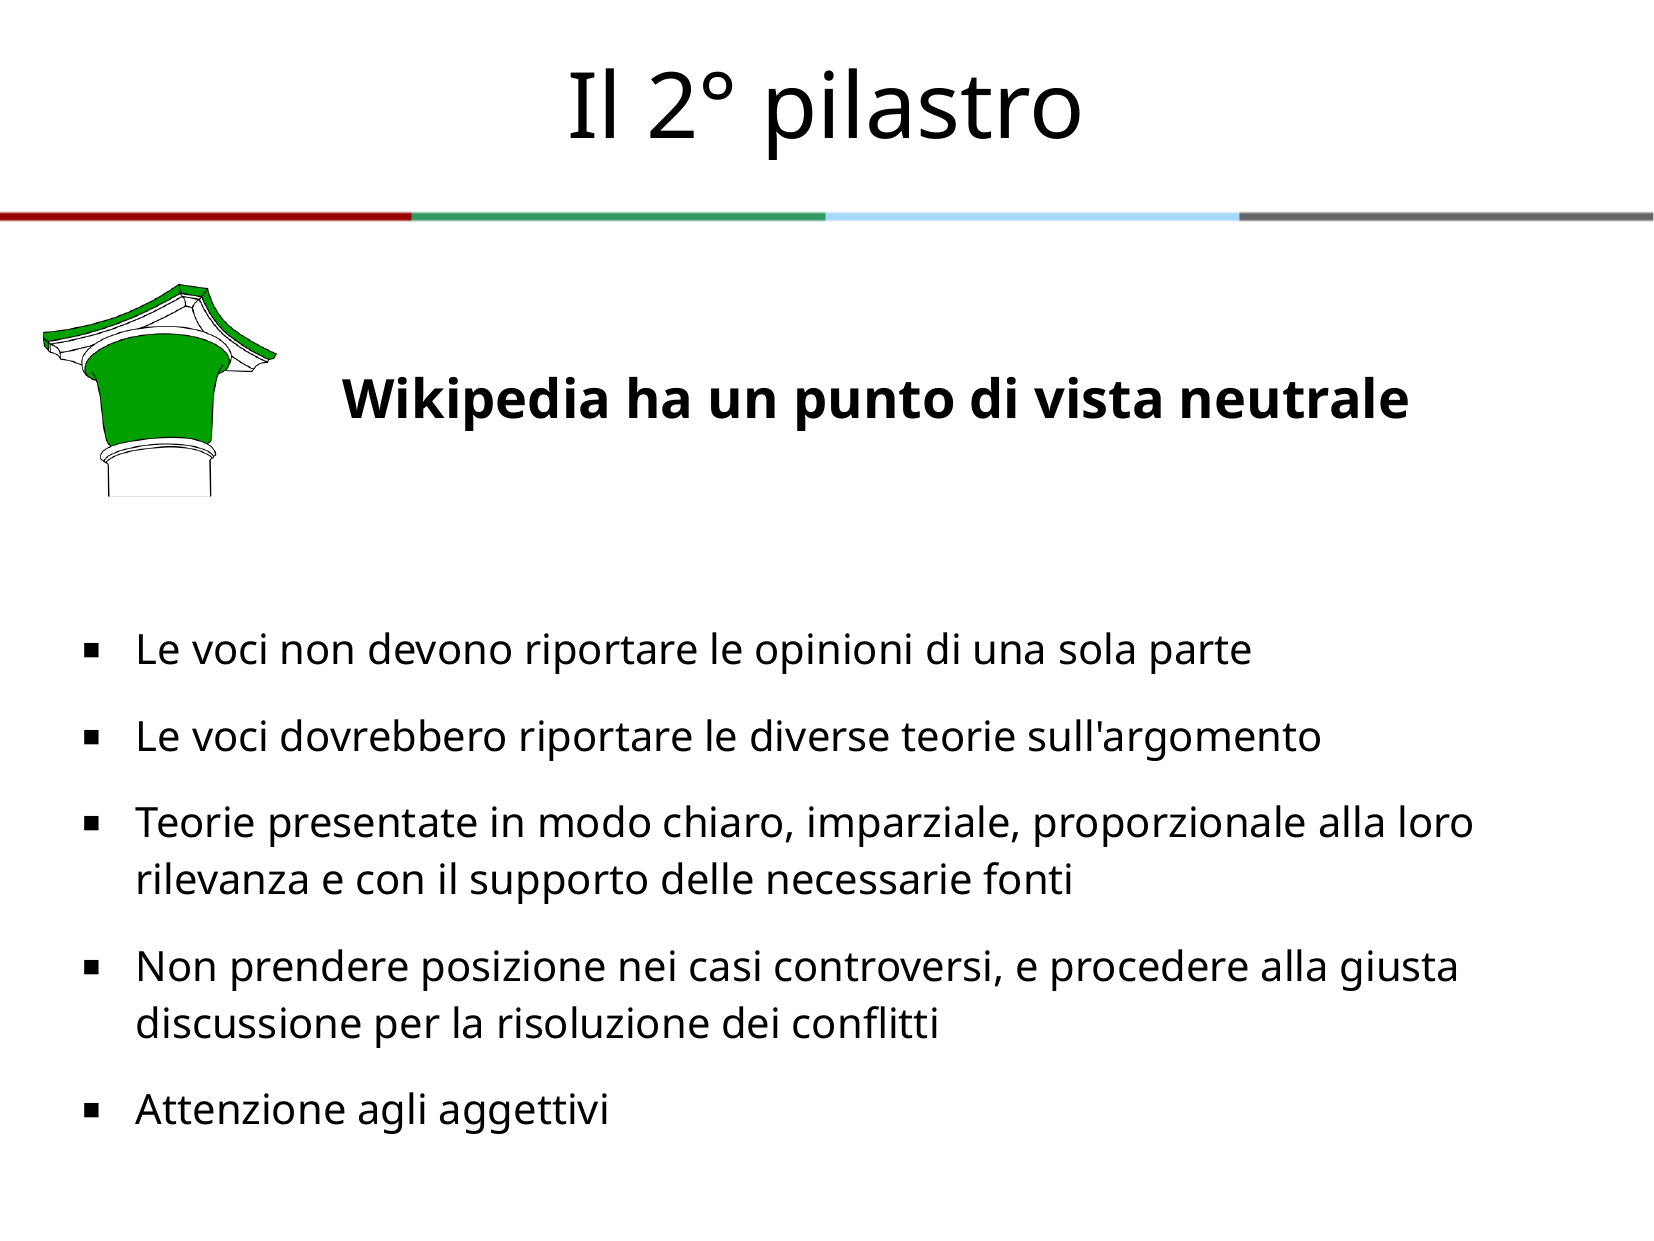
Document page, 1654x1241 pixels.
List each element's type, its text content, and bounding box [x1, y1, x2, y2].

picture [41, 283, 278, 498]
picture [0, 200, 1654, 235]
title Il 2° pilastro [82, 0, 1571, 200]
list Le voci non devono riportare le opinioni di una sola parte Le voci dovrebbero riportare le diverse teorie sull'argomento Teorie presentate in modo chiaro, imparziale, proporzionale alla loro rilevanza e con il supporto delle necessarie fonti Non prendere posizione nei casi controversi, e procedere alla giusta discussione per la risoluzione dei conflitti Attenzione agli aggettivi [64, 620, 1542, 1188]
list Wikipedia ha un punto di vista neutrale [342, 360, 1607, 455]
